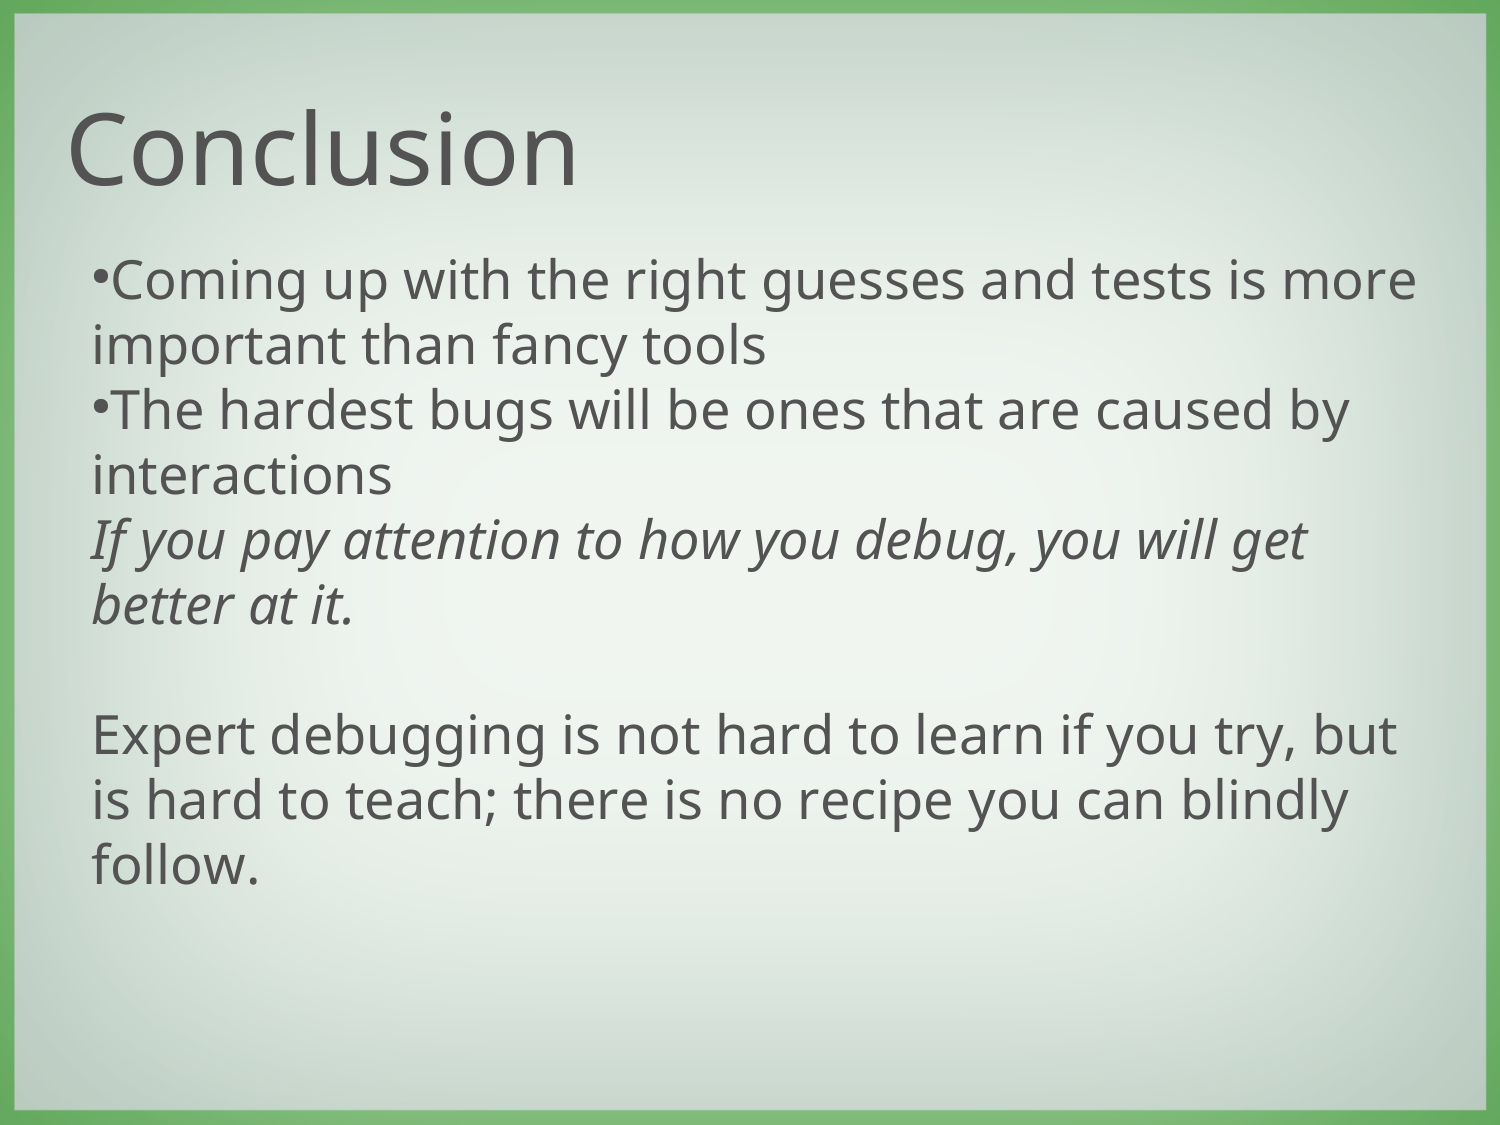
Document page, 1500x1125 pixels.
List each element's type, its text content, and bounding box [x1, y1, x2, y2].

text_box [60, 304, 1428, 1086]
text_box Coming up with the right guesses and tests is more important than fancy tools The hardest bugs will be ones that are caused by interactions If you pay attention to how you debug, you will get better at it. Expert debugging is not hard to learn if you try, but is hard to teach; there is no recipe you can blindly follow. [76, 238, 1462, 1073]
title Conclusion [50, 63, 1457, 228]
list [33, 195, 1440, 1001]
picture [0, 0, 1500, 1125]
